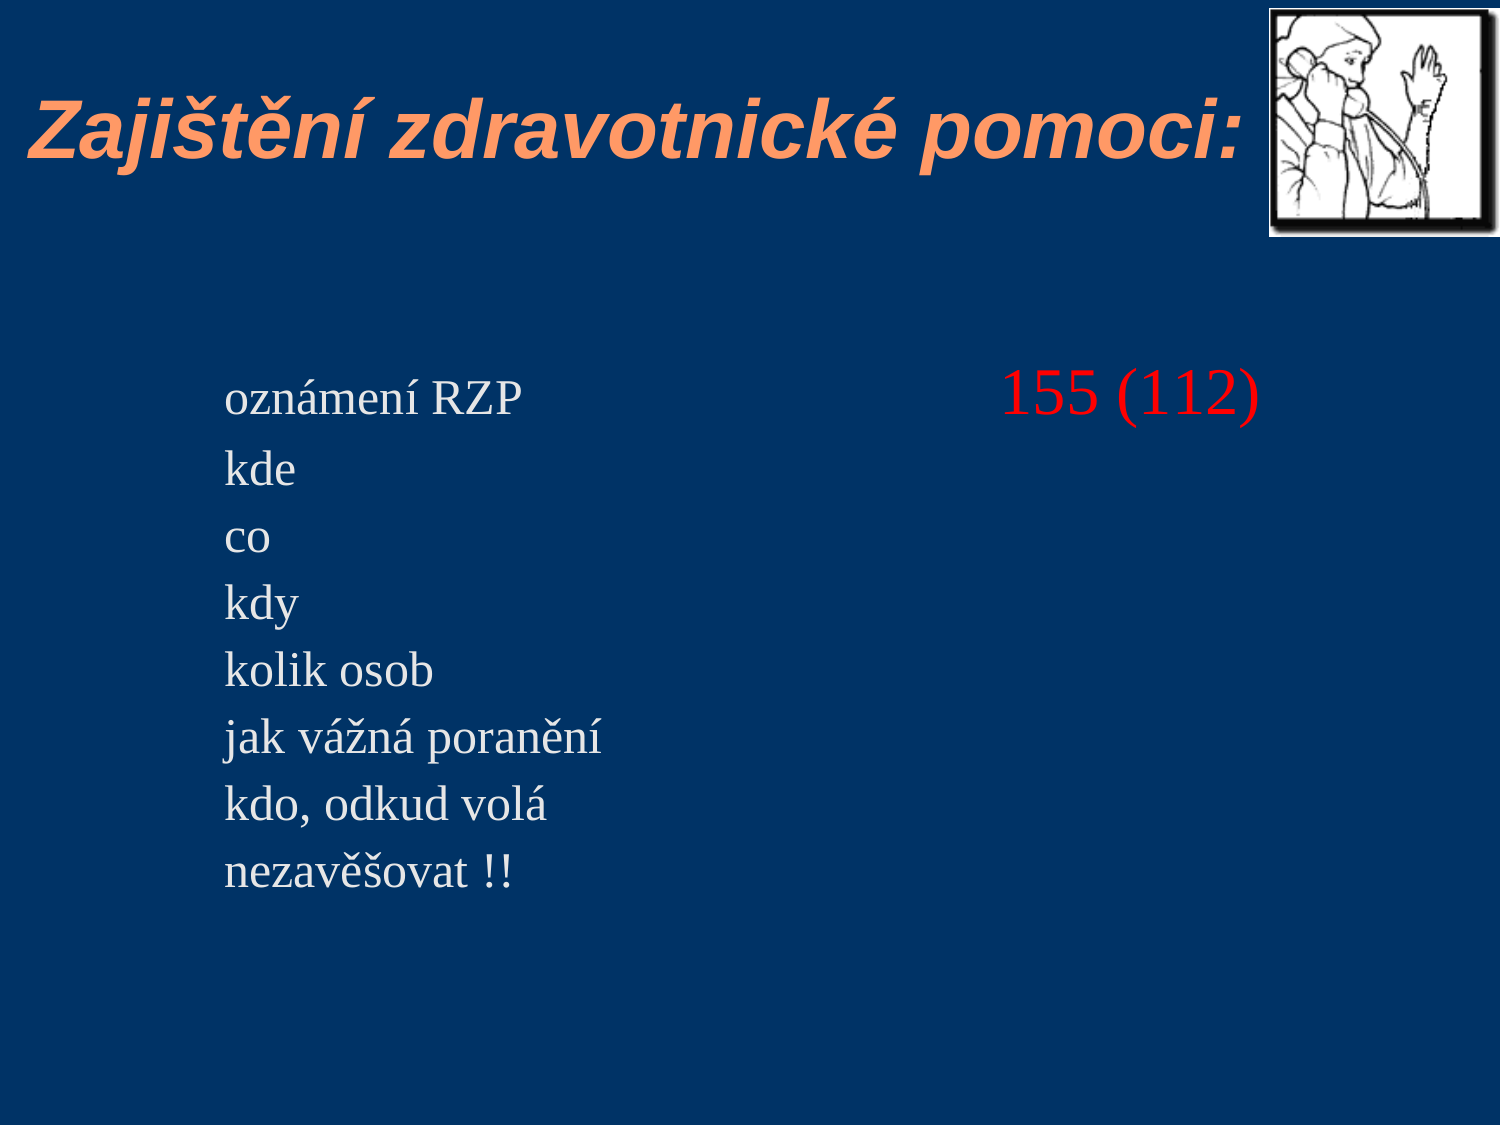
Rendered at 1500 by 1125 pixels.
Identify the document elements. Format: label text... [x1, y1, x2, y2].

list oznámení RZP 155 (112) kde co kdy kolik osob jak vážná poranění kdo, odkud volá nezavěšovat !! [206, 358, 1500, 1103]
picture [1269, 8, 1500, 237]
title Zajištění zdravotnické pomoci: [29, 29, 1269, 237]
